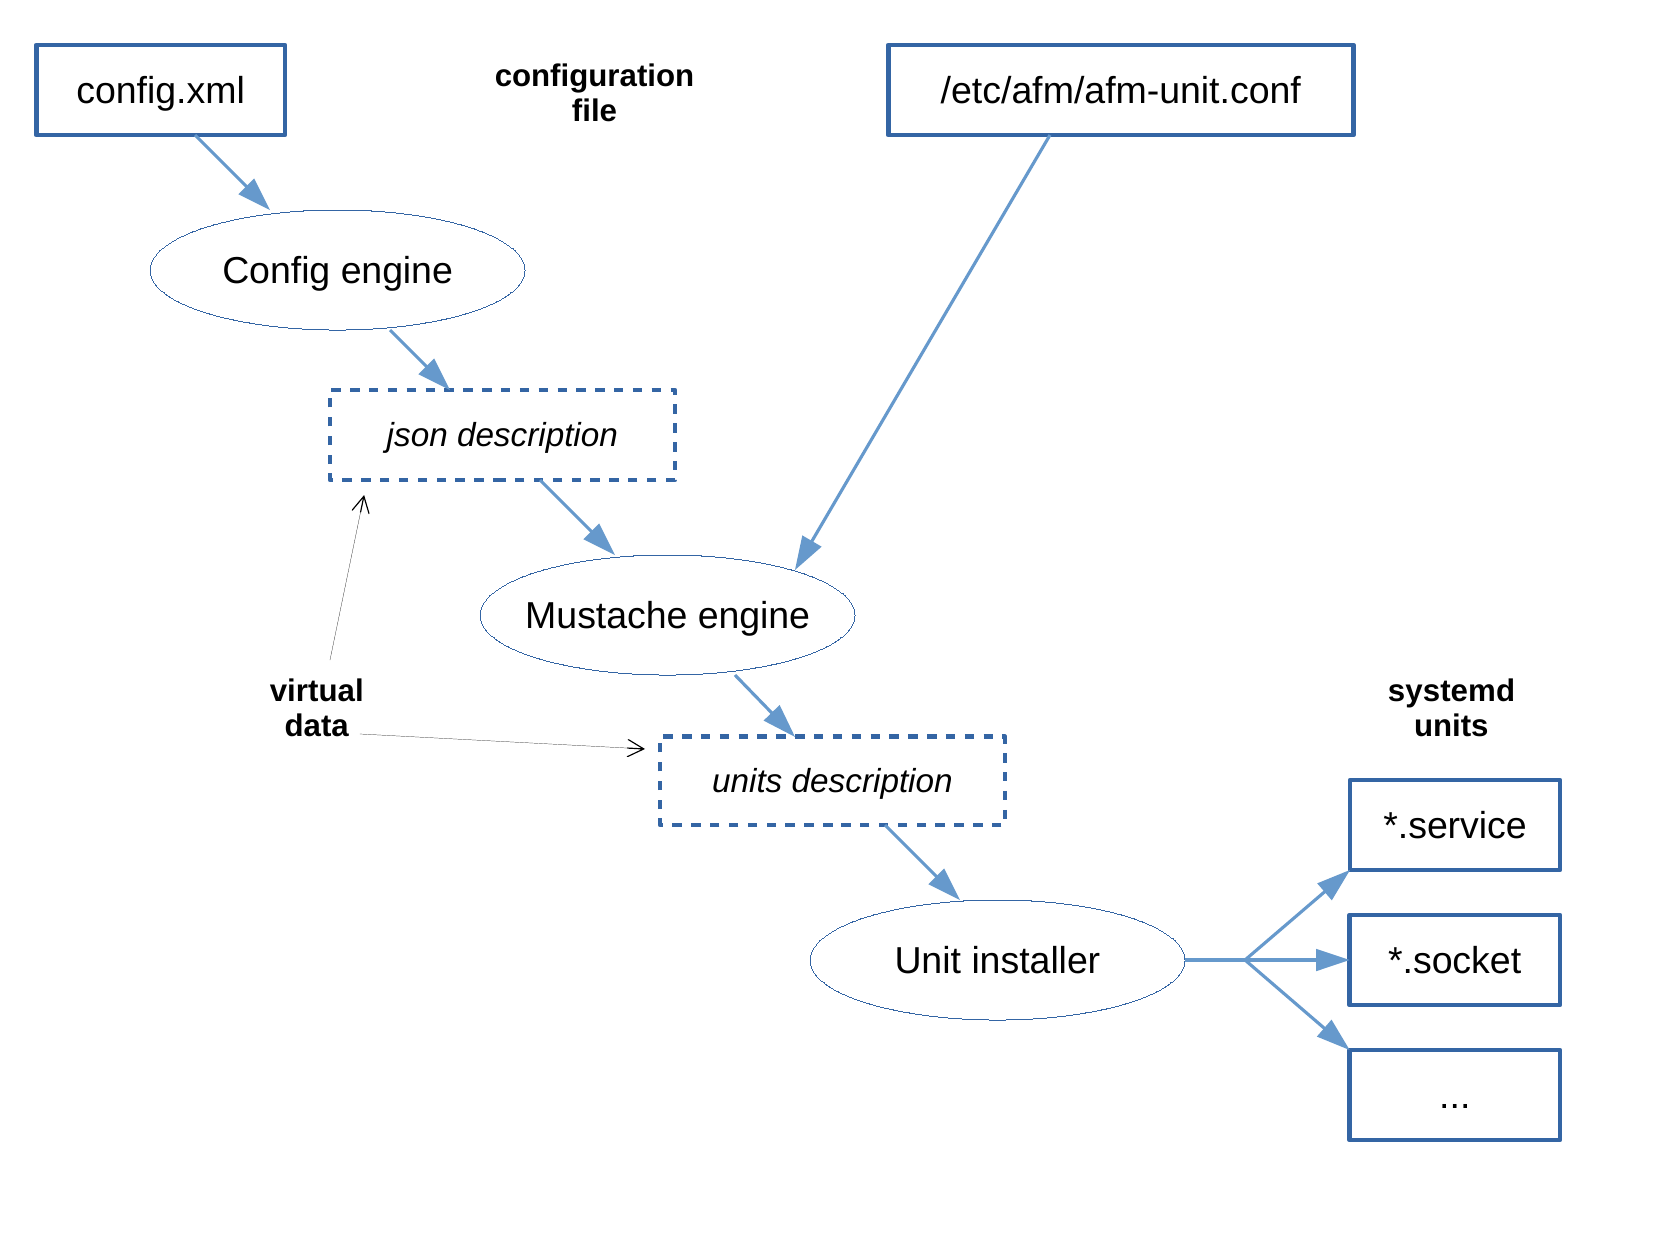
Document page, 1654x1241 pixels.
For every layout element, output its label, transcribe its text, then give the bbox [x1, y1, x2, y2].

text_box ... [1349, 1050, 1561, 1141]
text_box config.xml [36, 45, 286, 136]
text_box Unit installer [810, 900, 1185, 1021]
text_box /etc/afm/afm-unit.conf [888, 45, 1354, 136]
text_box configuration file [480, 50, 710, 136]
text_box *.socket [1349, 915, 1561, 1006]
text_box Config engine [150, 210, 526, 331]
text_box json description [330, 390, 676, 481]
text_box Mustache engine [480, 555, 856, 676]
text_box units description [660, 736, 1006, 826]
text_box systemd units [1373, 665, 1531, 751]
text_box *.service [1350, 780, 1561, 871]
text_box virtual data [255, 665, 379, 751]
